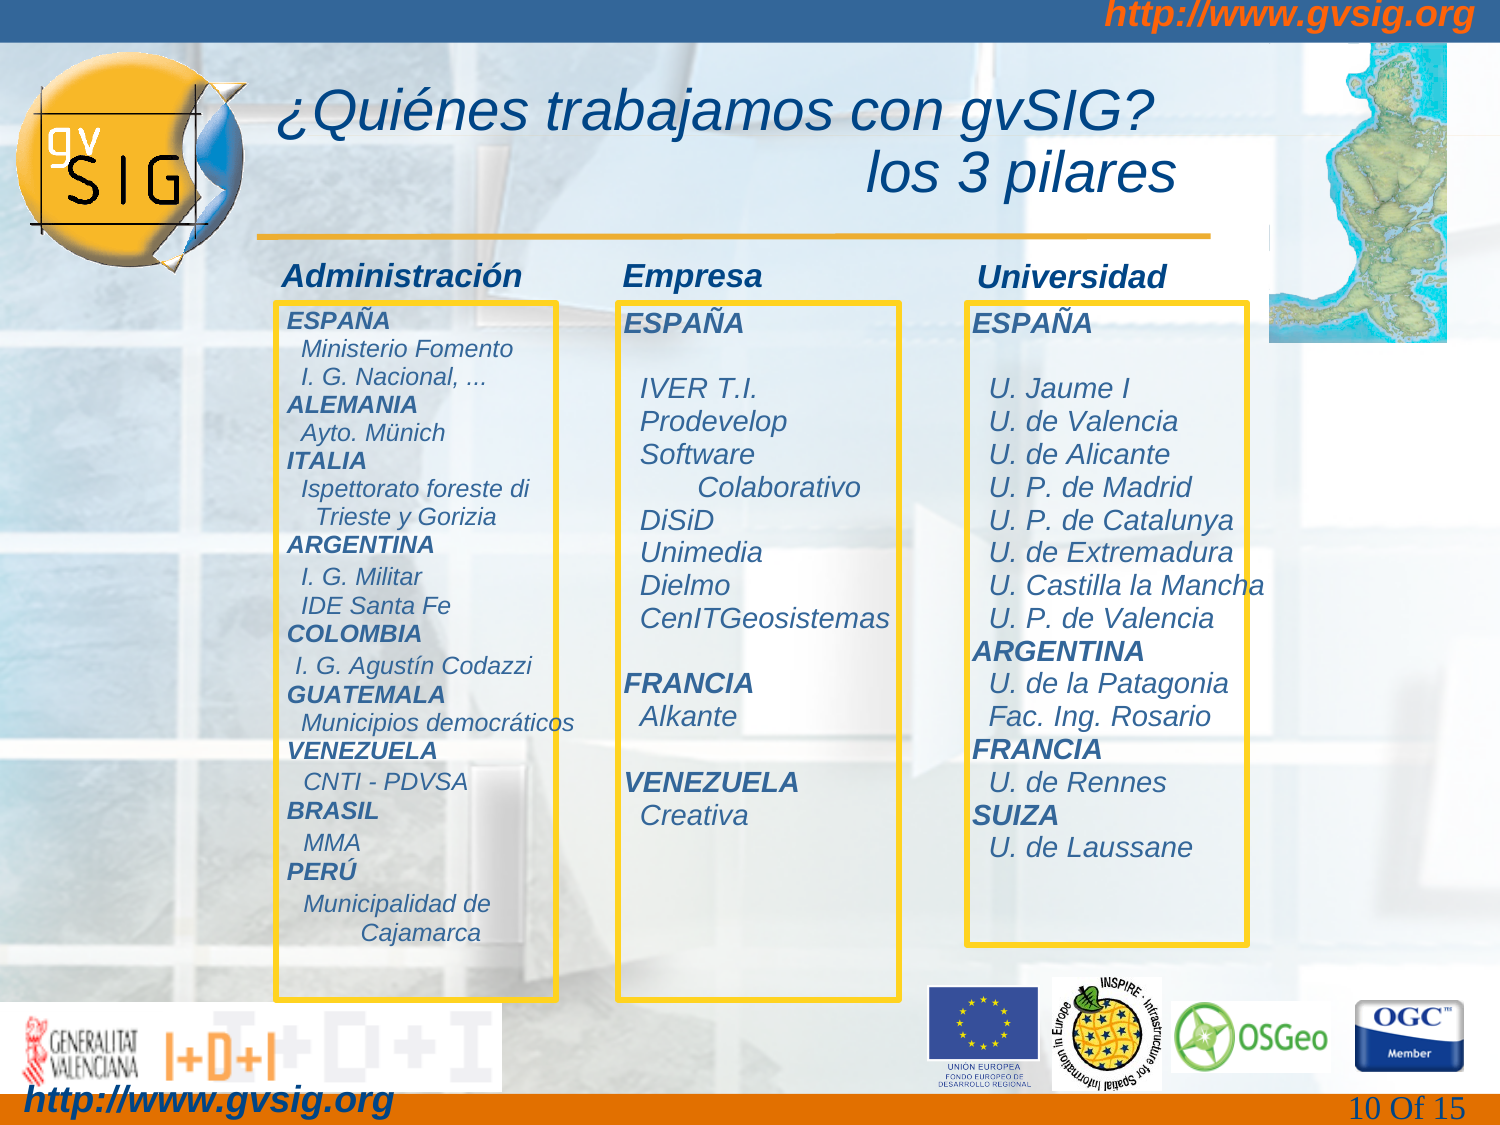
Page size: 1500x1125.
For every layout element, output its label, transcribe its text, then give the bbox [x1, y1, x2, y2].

picture [1171, 1001, 1331, 1073]
text_box ESPAÑA IVER T.I. Prodevelop Software Colaborativo DiSiD Unimedia Dielmo CenITGeosistemas FRANCIA Alkante VENEZUELA Creativa [623, 306, 896, 985]
picture [0, 1002, 502, 1094]
text_box Administración [281, 259, 589, 302]
text_box ESPAÑA Ministerio Fomento I. G. Nacional, ... ALEMANIA Ayto. Münich ITALIA Ispettorato foreste di Trieste y Gorizia ARGENTINA I. G. Militar IDE Santa Fe COLOMBIA I. G. Agustín Codazzi GUATEMALA Municipios democráticos VENEZUELA CNTI - PDVSA BRASIL MMA PERÚ Municipalidad de Cajamarca [286, 306, 578, 1034]
text_box Empresa [622, 259, 820, 300]
text_box Universidad [976, 260, 1184, 303]
text_box ESPAÑA U. Jaume I U. de Valencia U. de Alicante U. P. de Madrid U. P. de Catalunya U. de Extremadura U. Castilla la Mancha U. P. de Valencia ARGENTINA U. de la Patagonia Fac. Ing. Rosario FRANCIA U. de Rennes SUIZA U. de Laussane [971, 306, 1270, 1022]
picture [1269, 43, 1447, 343]
picture [1052, 1022, 1162, 1091]
picture [11, 49, 249, 276]
picture [927, 985, 1040, 1087]
picture [1355, 1000, 1464, 1072]
text_box ¿Quiénes trabajamos con gvSIG? los 3 pilares [261, 72, 1269, 234]
